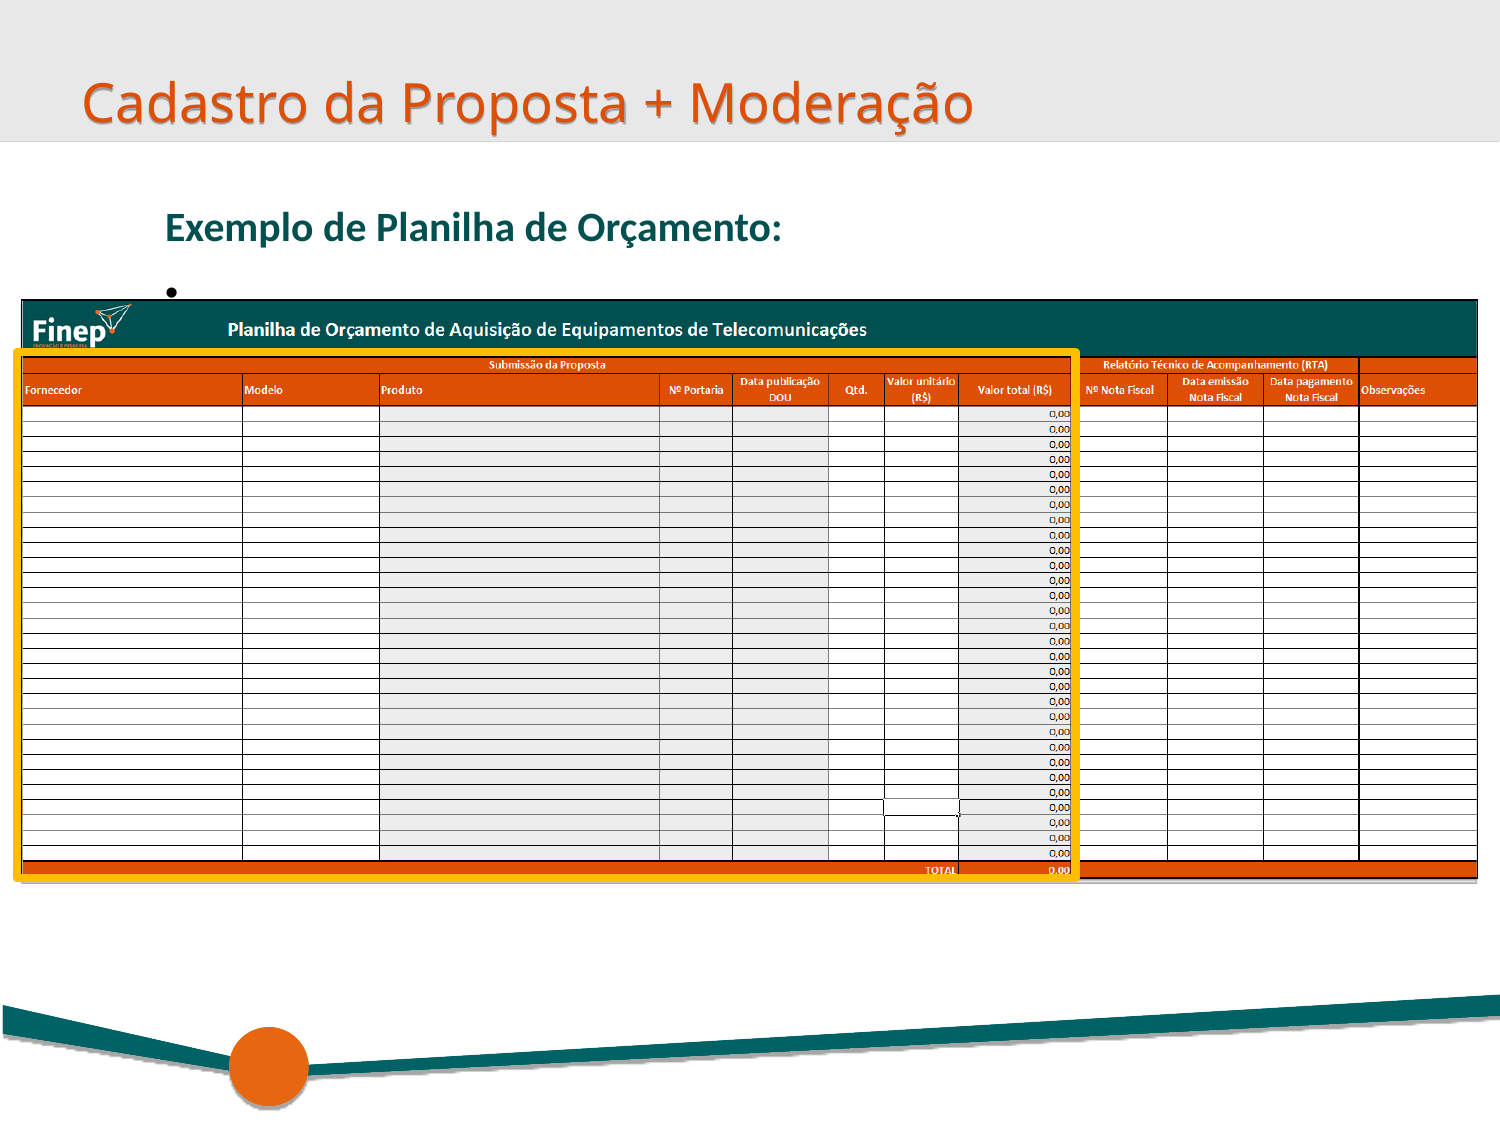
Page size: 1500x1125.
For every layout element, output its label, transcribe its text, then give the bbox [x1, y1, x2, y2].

picture [22, 356, 1071, 874]
text_box Exemplo de Planilha de Orçamento: [0, 191, 1455, 868]
title Cadastro da Proposta + Moderação [66, 18, 1417, 141]
picture [22, 300, 1477, 878]
